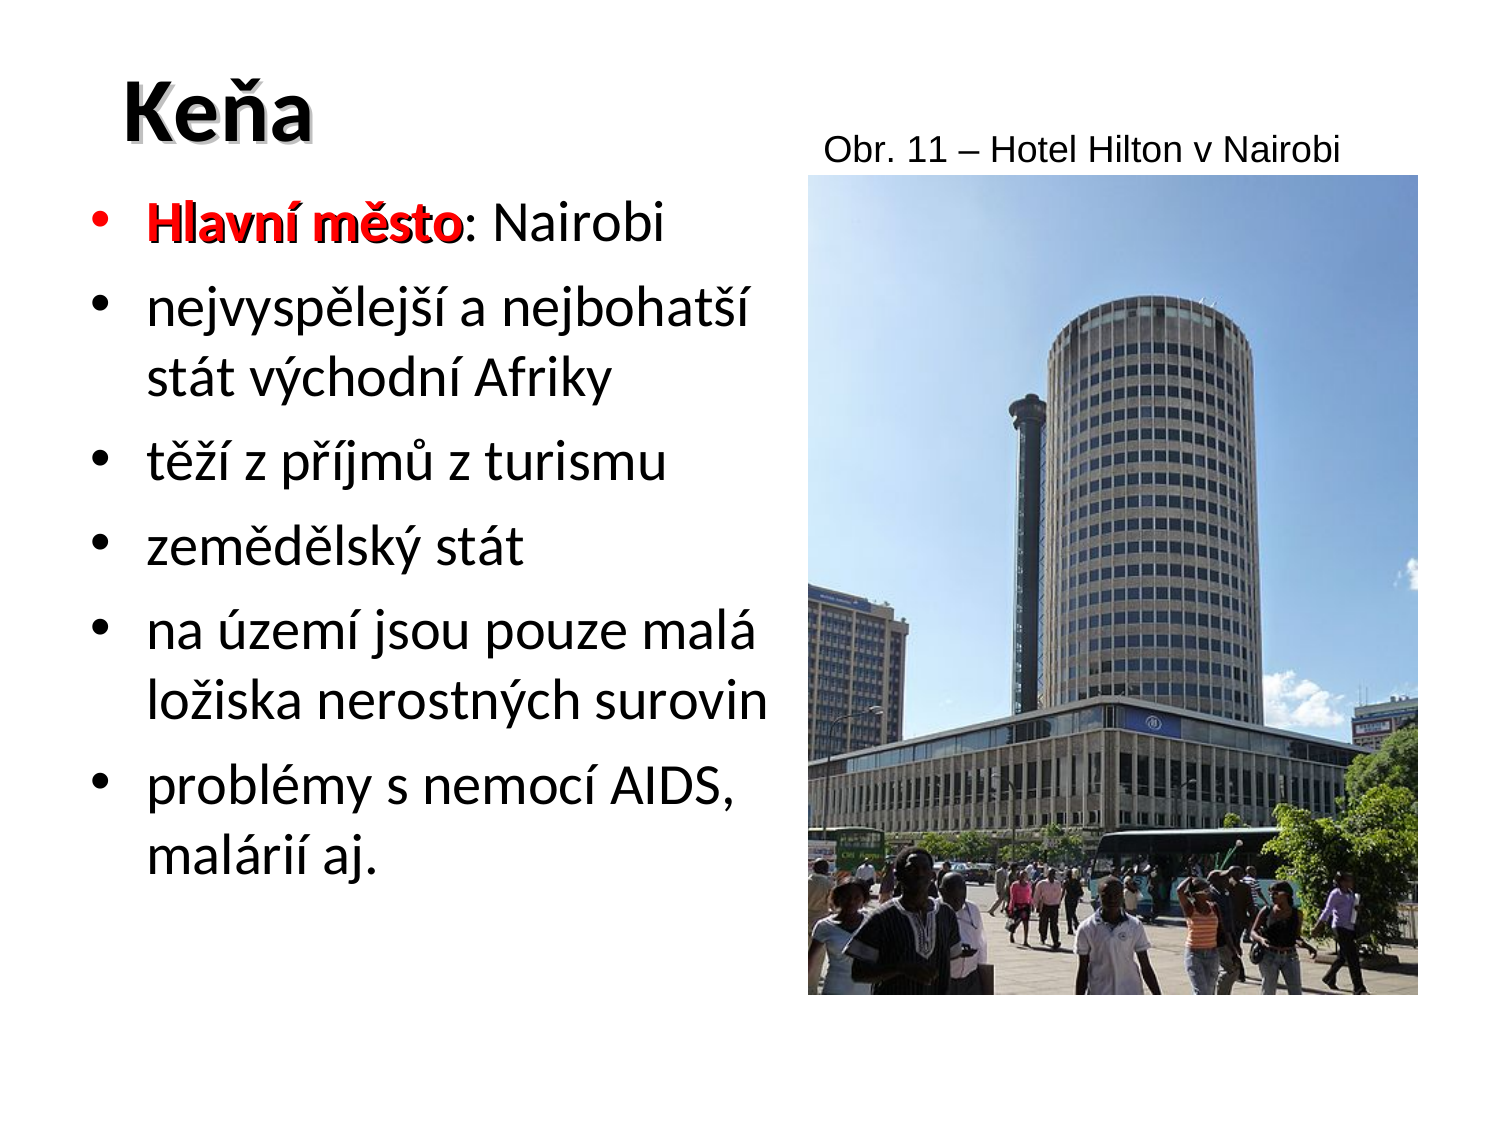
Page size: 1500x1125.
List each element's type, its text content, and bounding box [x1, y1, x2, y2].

picture [808, 175, 1418, 995]
text_box Obr. 11 – Hotel Hilton v Nairobi [808, 117, 1418, 175]
list Hlavní město: Nairobi nejvyspělejší a nejbohatší stát východní Afriky těží z příjmů z turismu zemědělský stát na území jsou pouze malá ložiska nerostných surovin problémy s nemocí AIDS, malárií aj. [75, 175, 797, 926]
title Keňa [75, 42, 364, 168]
